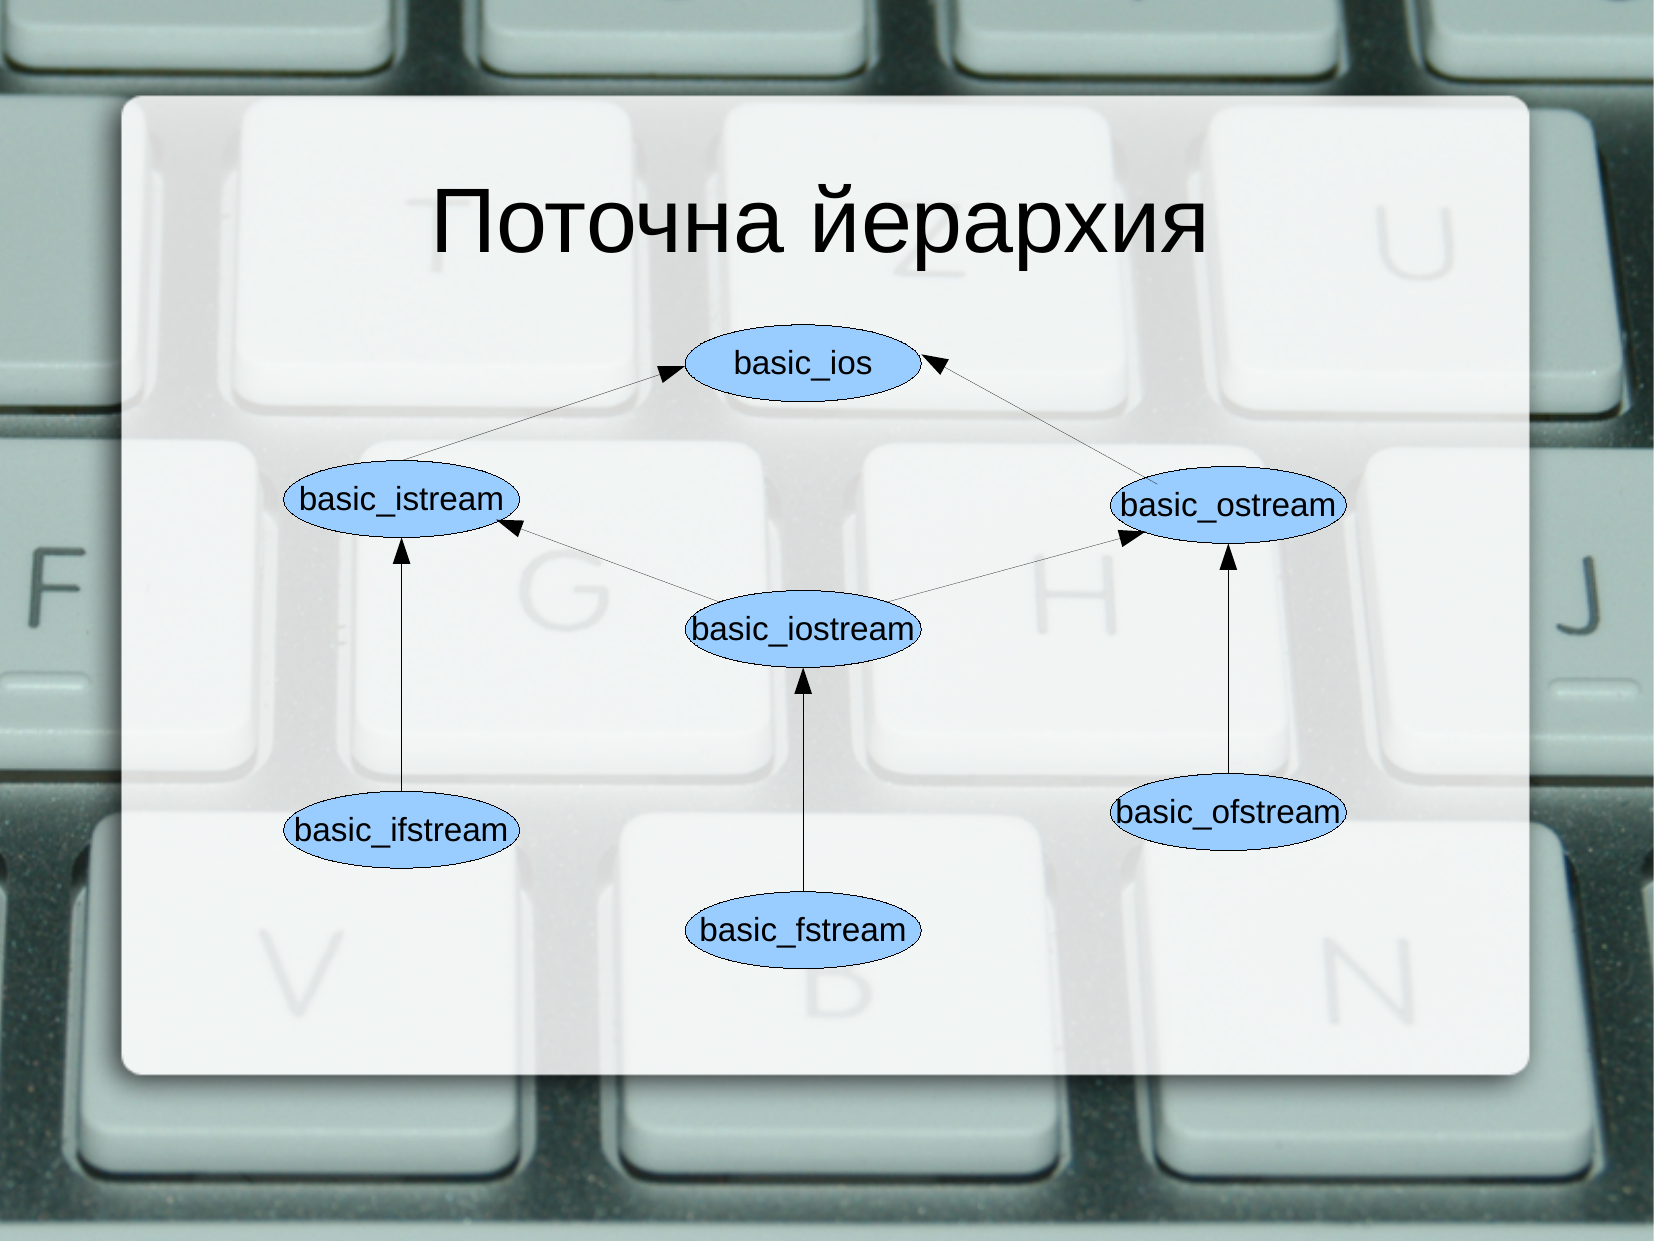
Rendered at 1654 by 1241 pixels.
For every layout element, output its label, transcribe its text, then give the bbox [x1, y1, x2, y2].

picture [0, 0, 1654, 1241]
text_box basic_ostream [1110, 466, 1347, 544]
text_box basic_istream [283, 460, 520, 538]
text_box basic_ios [685, 324, 922, 402]
text_box basic_iostream [685, 590, 922, 668]
text_box basic_ifstream [283, 791, 520, 869]
text_box basic_fstream [685, 891, 922, 969]
title Поточна йерархия [135, 117, 1506, 325]
text_box basic_ofstream [1110, 773, 1347, 851]
